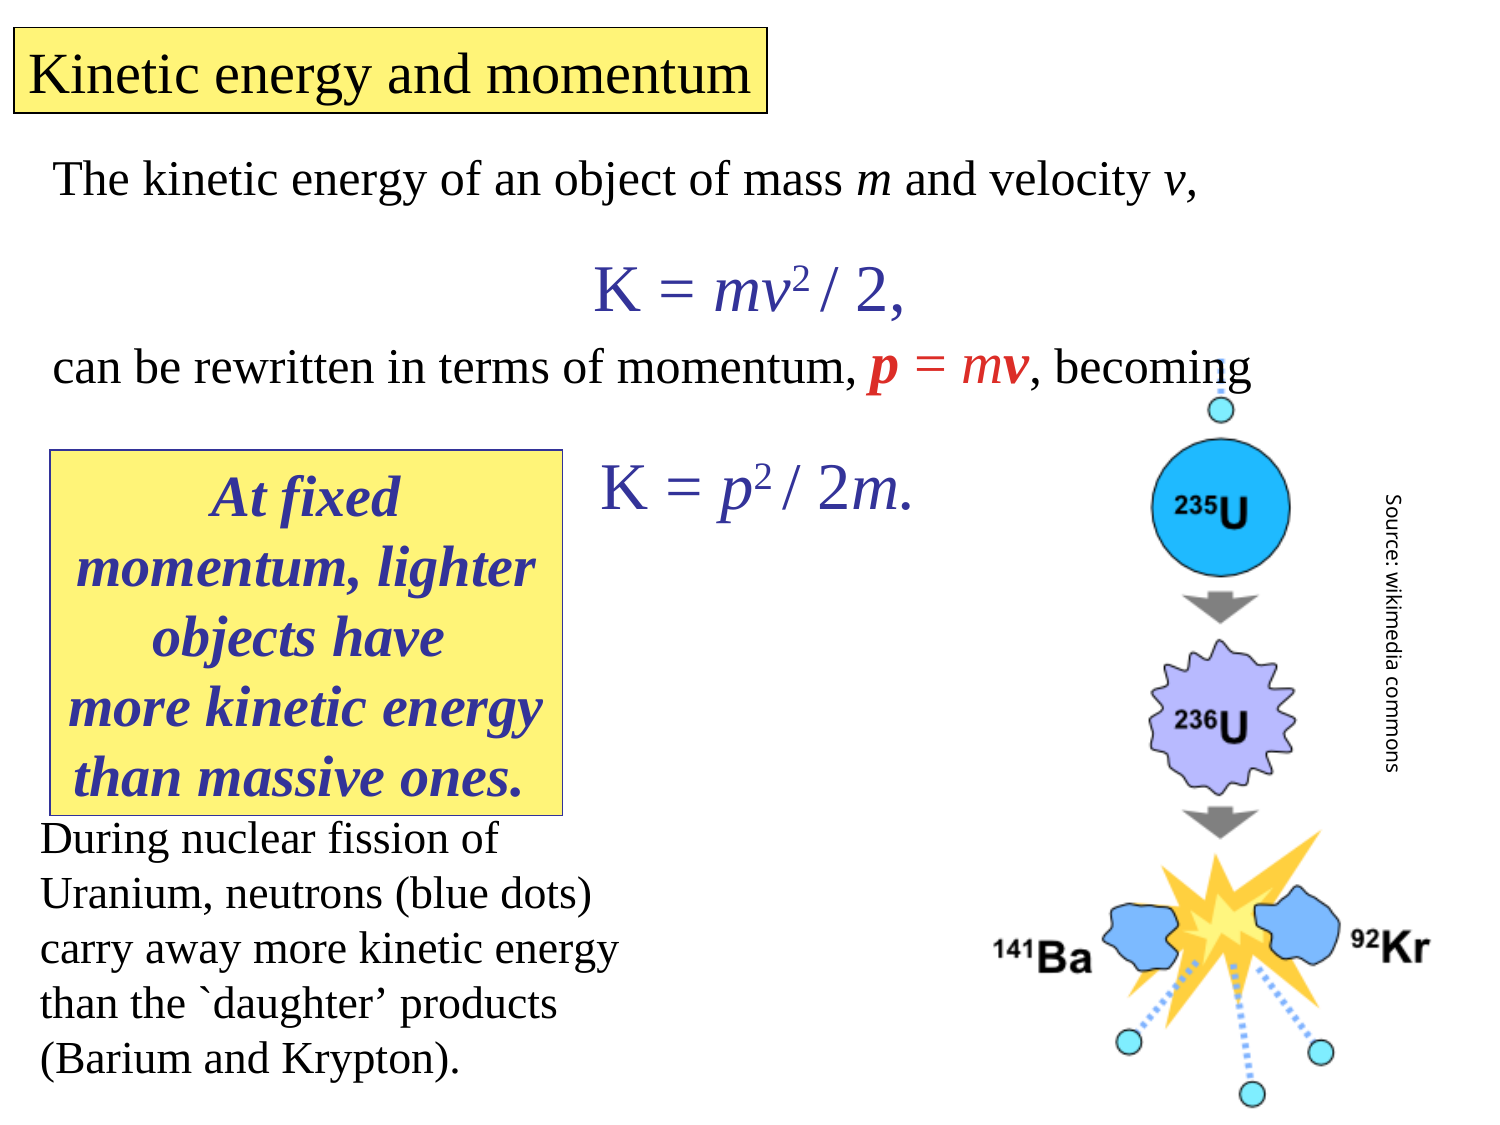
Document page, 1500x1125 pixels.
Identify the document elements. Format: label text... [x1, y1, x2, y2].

text_box During nuclear fission of Uranium, neutrons (blue dots) carry away more kinetic energy than the `daughter’ products (Barium and Krypton). [24, 800, 638, 1091]
text_box At fixed momentum, lighter objects have more kinetic energy than massive ones. [50, 450, 563, 800]
text_box Source: wikimedia commons [1374, 479, 1416, 789]
picture [962, 339, 1478, 1125]
text_box Kinetic energy and momentum [13, 27, 768, 113]
text_box The kinetic energy of an object of mass m and velocity v, K = mv2 / 2, can be rewritten in terms of momentum, p = mv, becoming K = p2 / 2m. [37, 137, 1463, 531]
